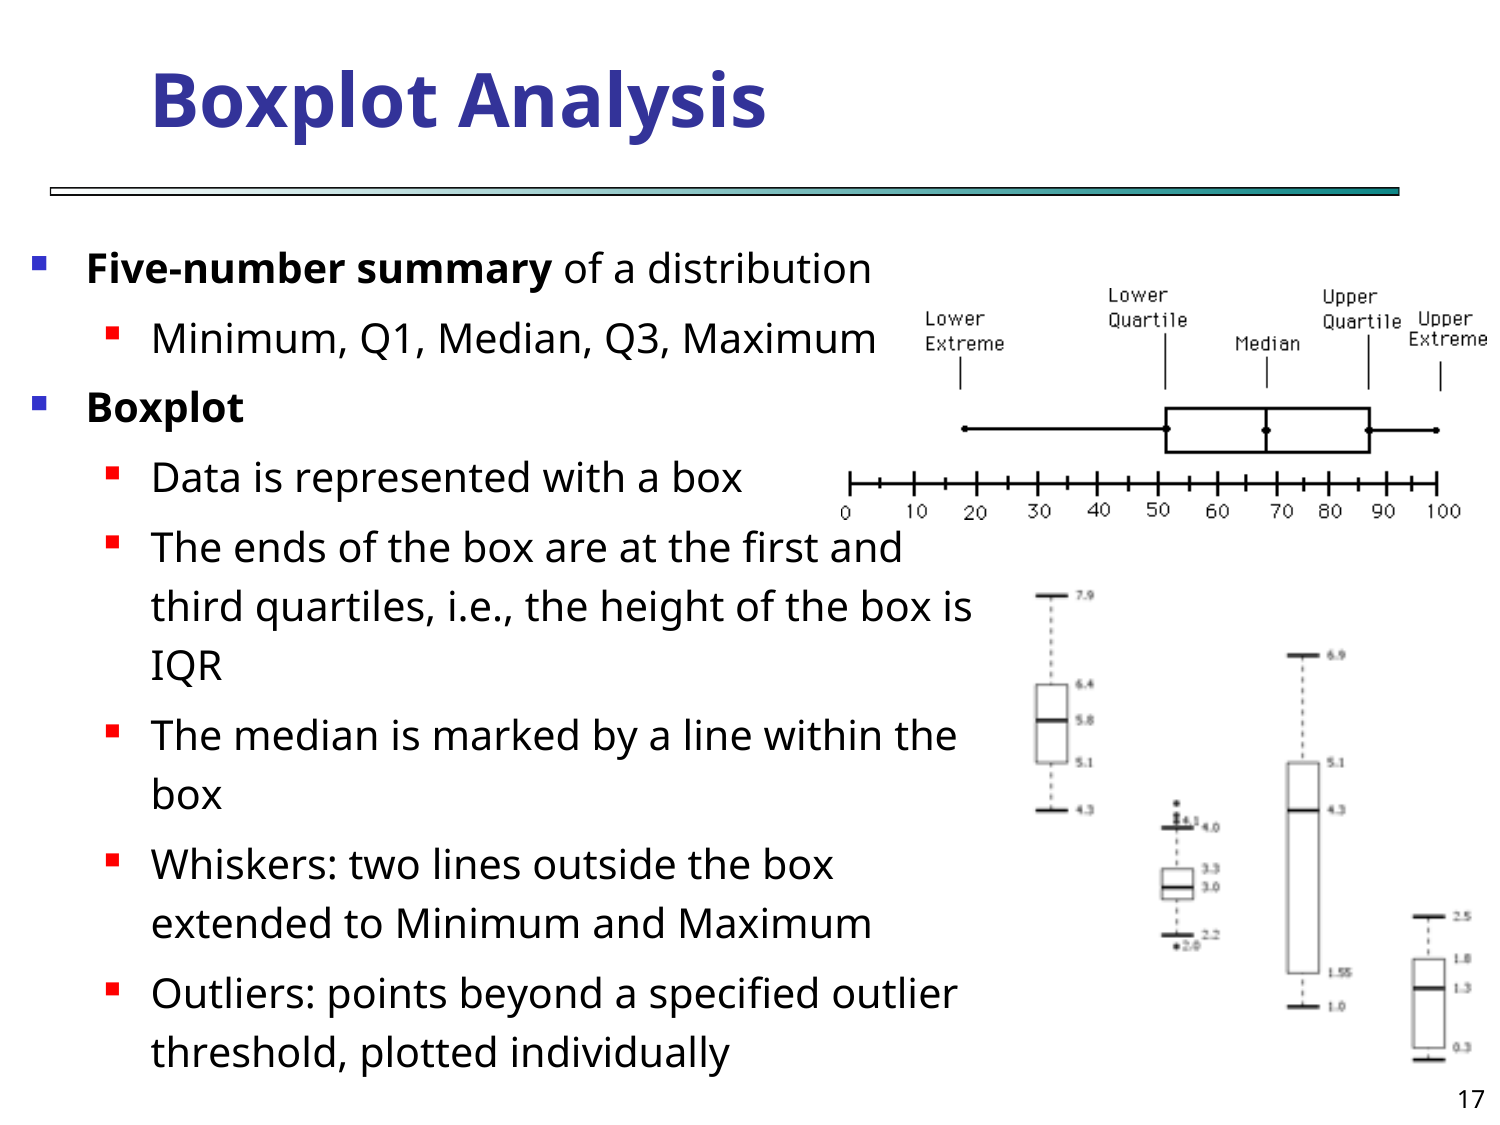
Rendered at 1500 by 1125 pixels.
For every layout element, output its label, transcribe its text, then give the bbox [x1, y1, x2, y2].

title Boxplot Analysis [24, 44, 876, 150]
picture [1020, 584, 1486, 1073]
picture [1016, 288, 1487, 520]
list Five-number summary of a distribution Minimum, Q1, Median, Q3, Maximum Boxplot Data is represented with a box The ends of the box are at the first and third quartiles, i.e., the height of the box is IQR The median is marked by a line within the box Whiskers: two lines outside the box extended to Minimum and Maximum Outliers: points beyond a specified outlier threshold, plotted individually [15, 224, 1016, 1093]
text_box <number> [1187, 1062, 1500, 1125]
